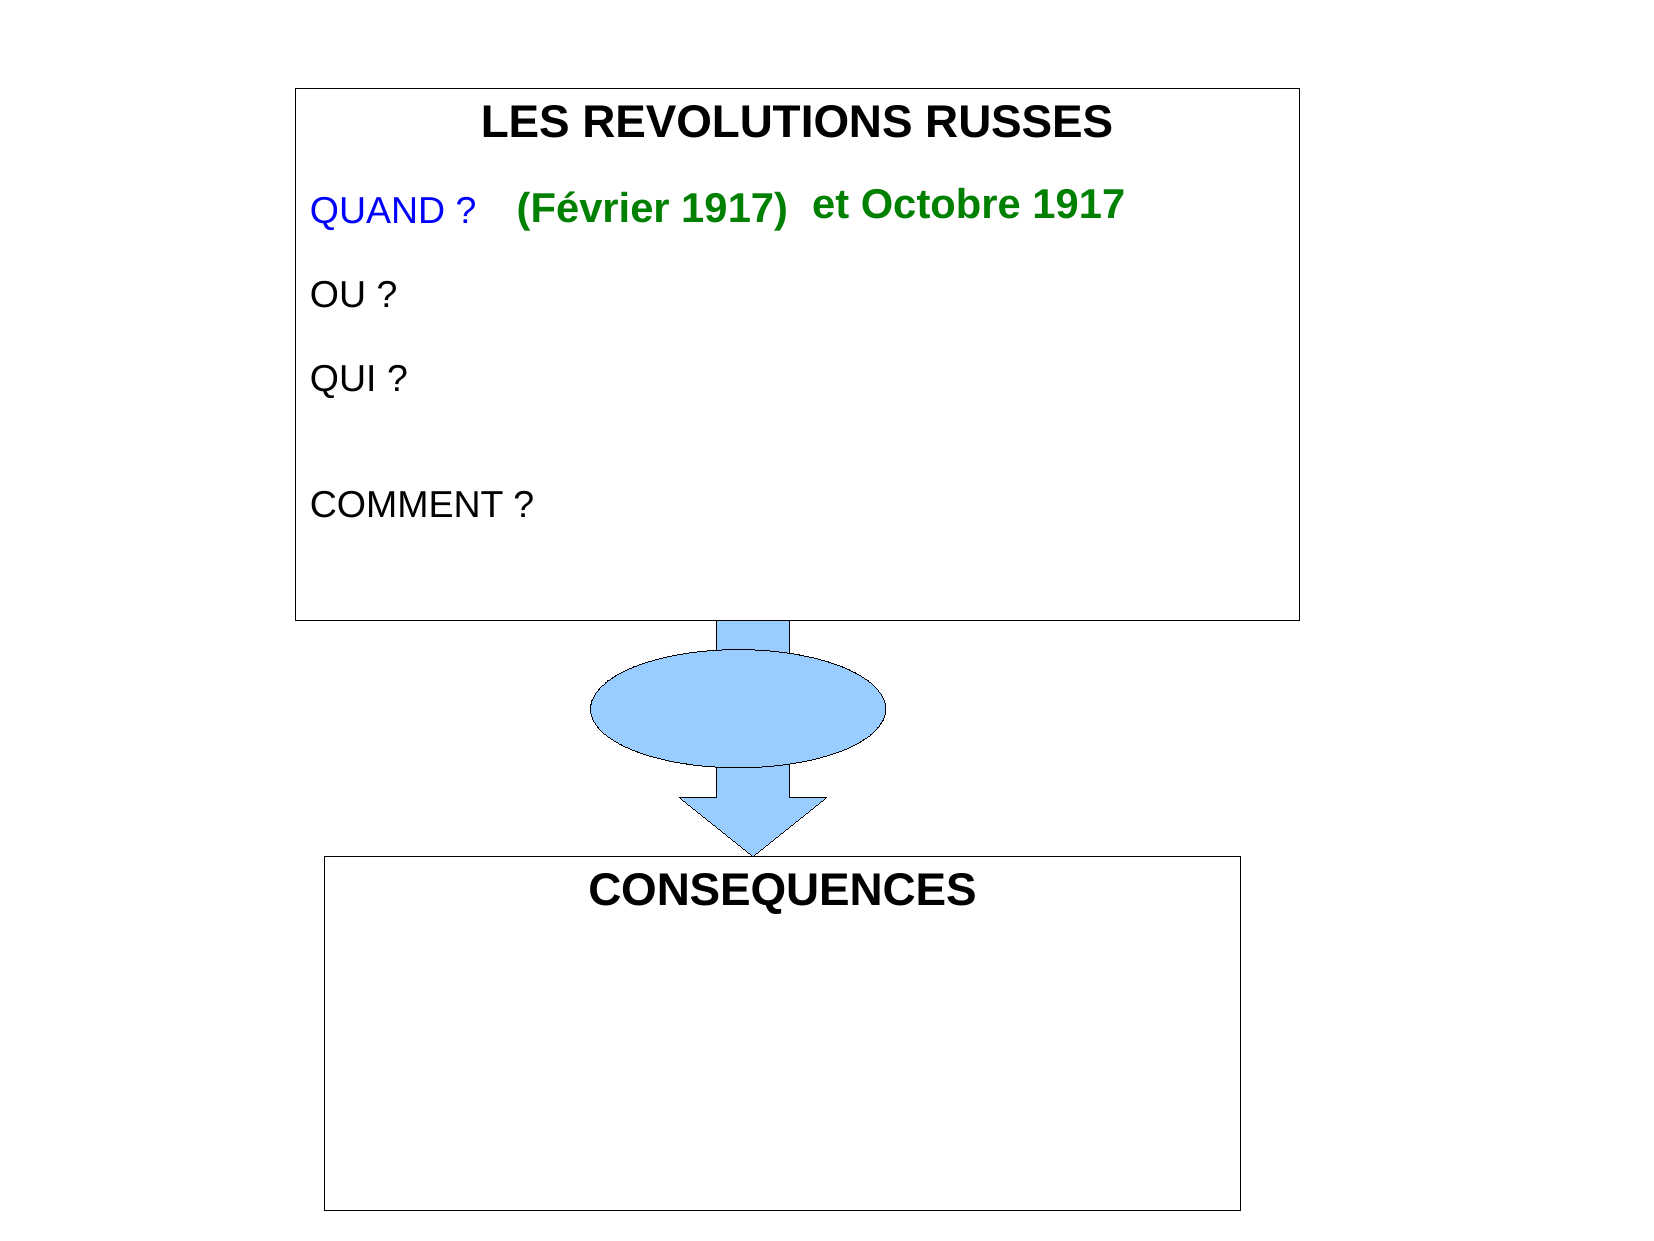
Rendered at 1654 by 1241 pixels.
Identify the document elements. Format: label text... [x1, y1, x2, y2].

text_box (Février 1917) [501, 177, 1004, 240]
text_box et Octobre 1917 [797, 173, 1300, 237]
text_box [590, 620, 886, 857]
text_box CONSEQUENCES [324, 856, 1241, 1211]
text_box LES REVOLUTIONS RUSSES QUAND ? OU ? QUI ? COMMENT ? [295, 88, 1300, 621]
